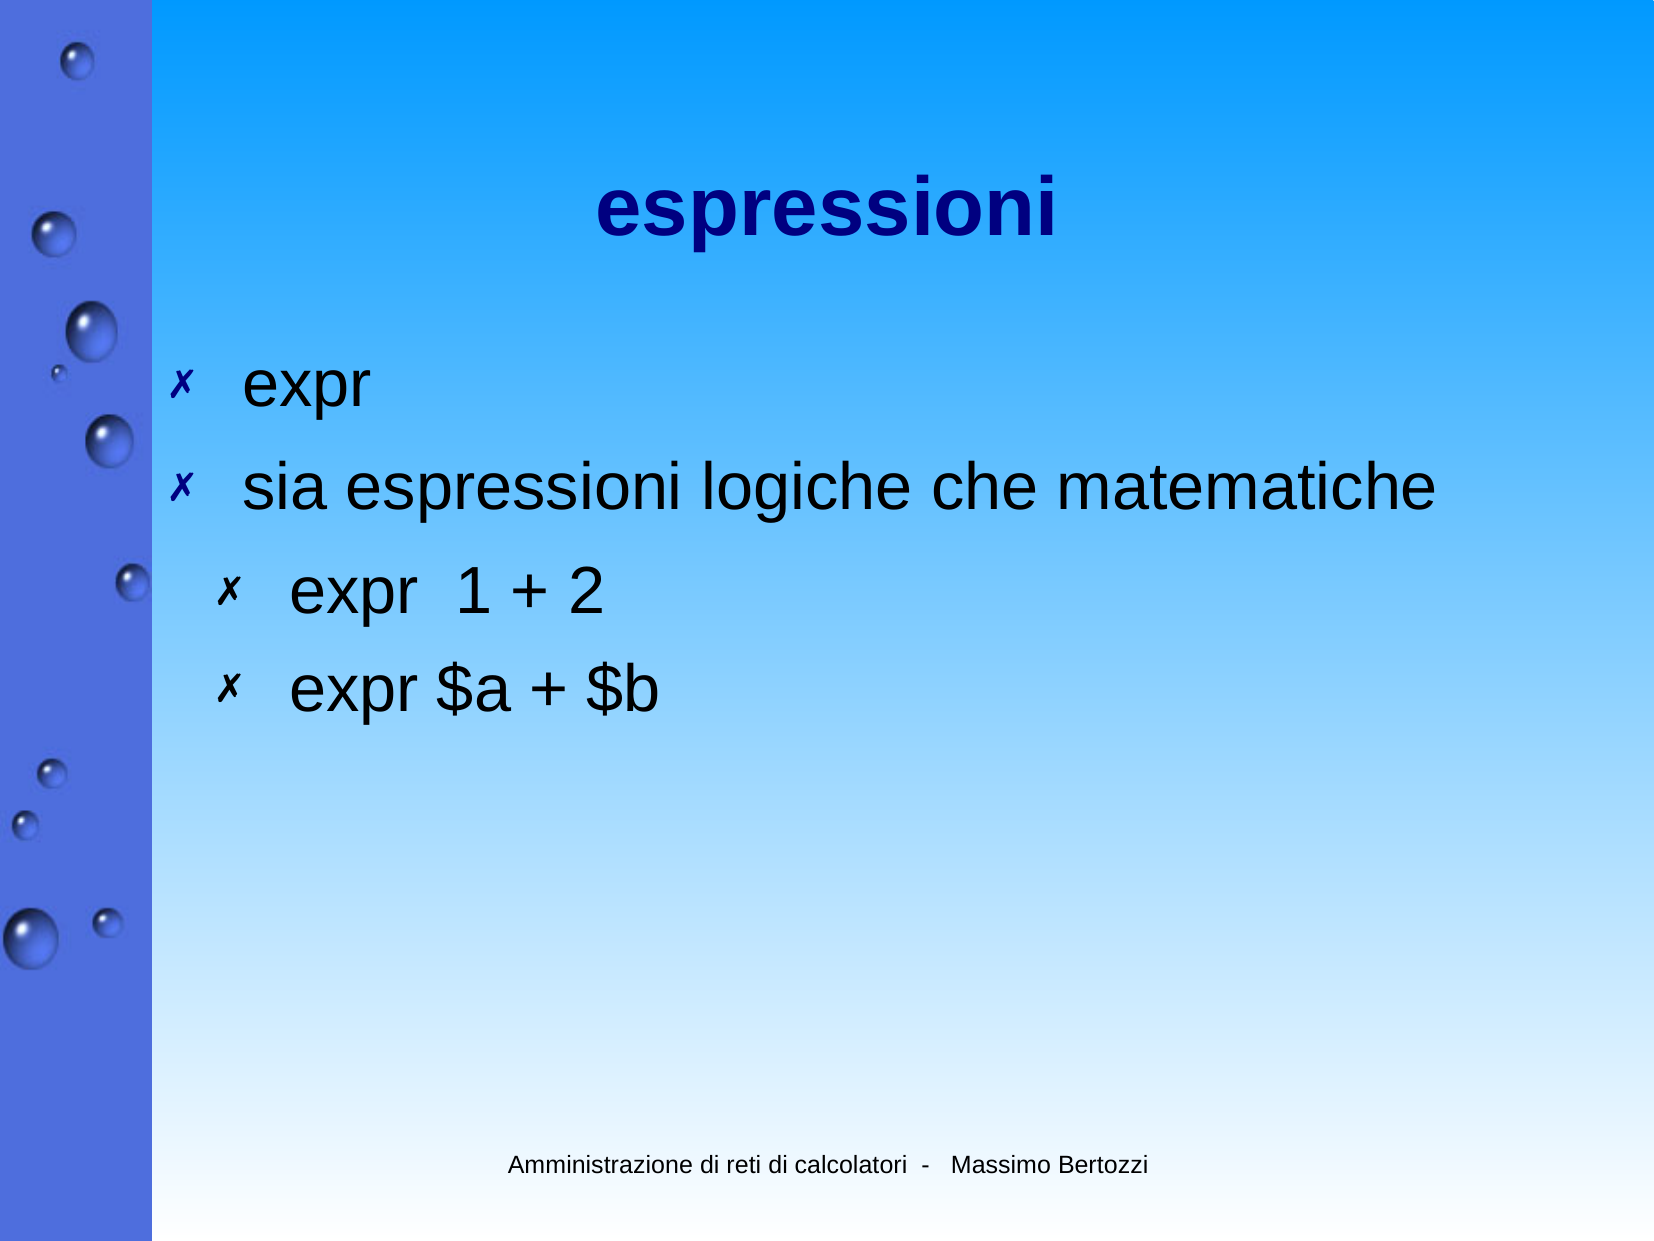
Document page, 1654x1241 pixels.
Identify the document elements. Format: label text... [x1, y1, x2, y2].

list expr sia espressioni logiche che matematiche expr 1 + 2 expr $a + $b [159, 346, 1572, 1128]
picture [0, 0, 152, 1241]
title espressioni [121, 102, 1534, 311]
